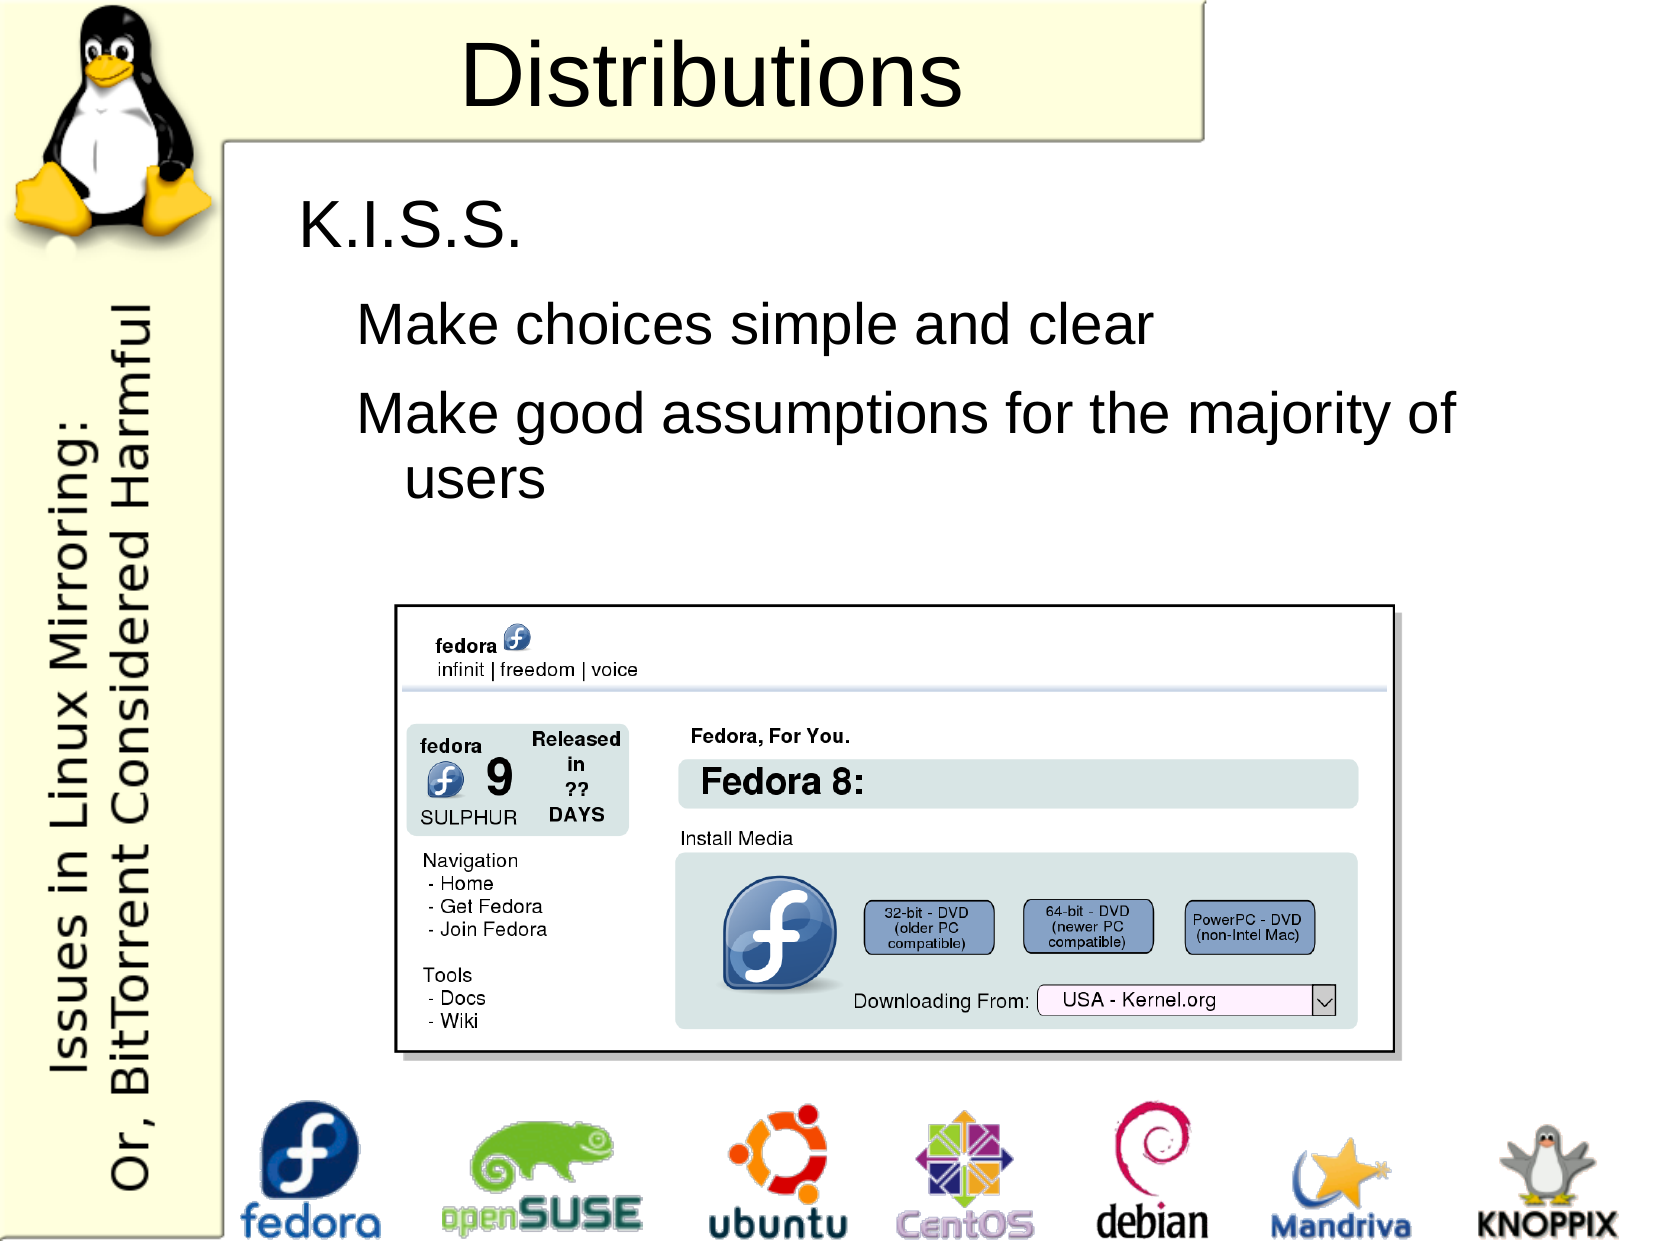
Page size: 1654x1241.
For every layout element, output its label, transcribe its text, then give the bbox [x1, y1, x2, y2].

list K.I.S.S. Make choices simple and clear Make good assumptions for the majority of users [262, 187, 1575, 627]
picture [0, 0, 1654, 1241]
title Distributions [224, 0, 1200, 151]
